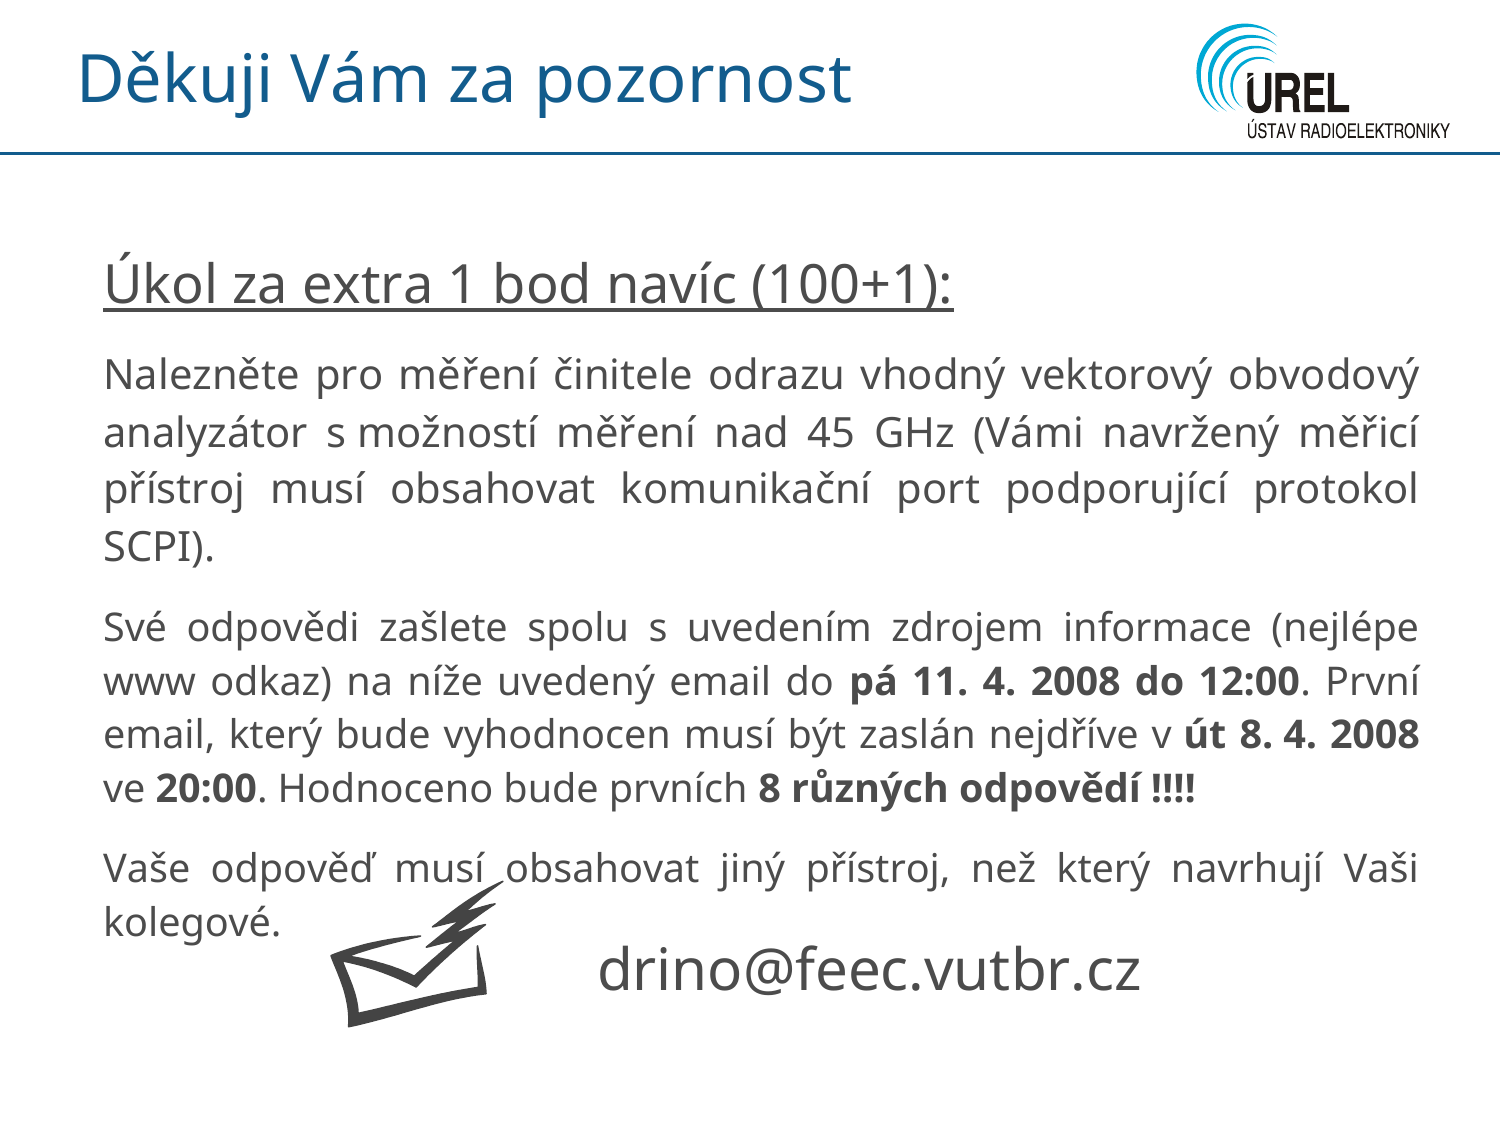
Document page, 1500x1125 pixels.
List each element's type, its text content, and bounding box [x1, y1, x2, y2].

list drino@feec.vutbr.cz [527, 920, 1211, 1009]
text_box [331, 956, 487, 1027]
picture [1196, 23, 1450, 160]
picture [1196, 23, 1236, 62]
text_box Děkuji Vám za pozornost [0, 0, 1500, 152]
text_box Úkol za extra 1 bod navíc (100+1): Nalezněte pro měření činitele odrazu vhodný vektorový obvodový analyzátor s možností měření nad 45 GHz (Vámi navržený měřicí přístroj musí obsahovat komunikační port podporující protokol SCPI). Své odpovědi zašlete spolu s uvedením zdrojem informace (nejlépe www odkaz) na níže uvedený email do pá 11. 4. 2008 do 12:00. První email, který bude vyhodnocen musí být zaslán nejdříve v út 8. 4. 2008 ve 20:00. Hodnoceno bude prvních 8 různých odpovědí !!!! Vaše odpověď musí obsahovat jiný přístroj, než který navrhují Vaši kolegové. [88, 237, 1436, 956]
